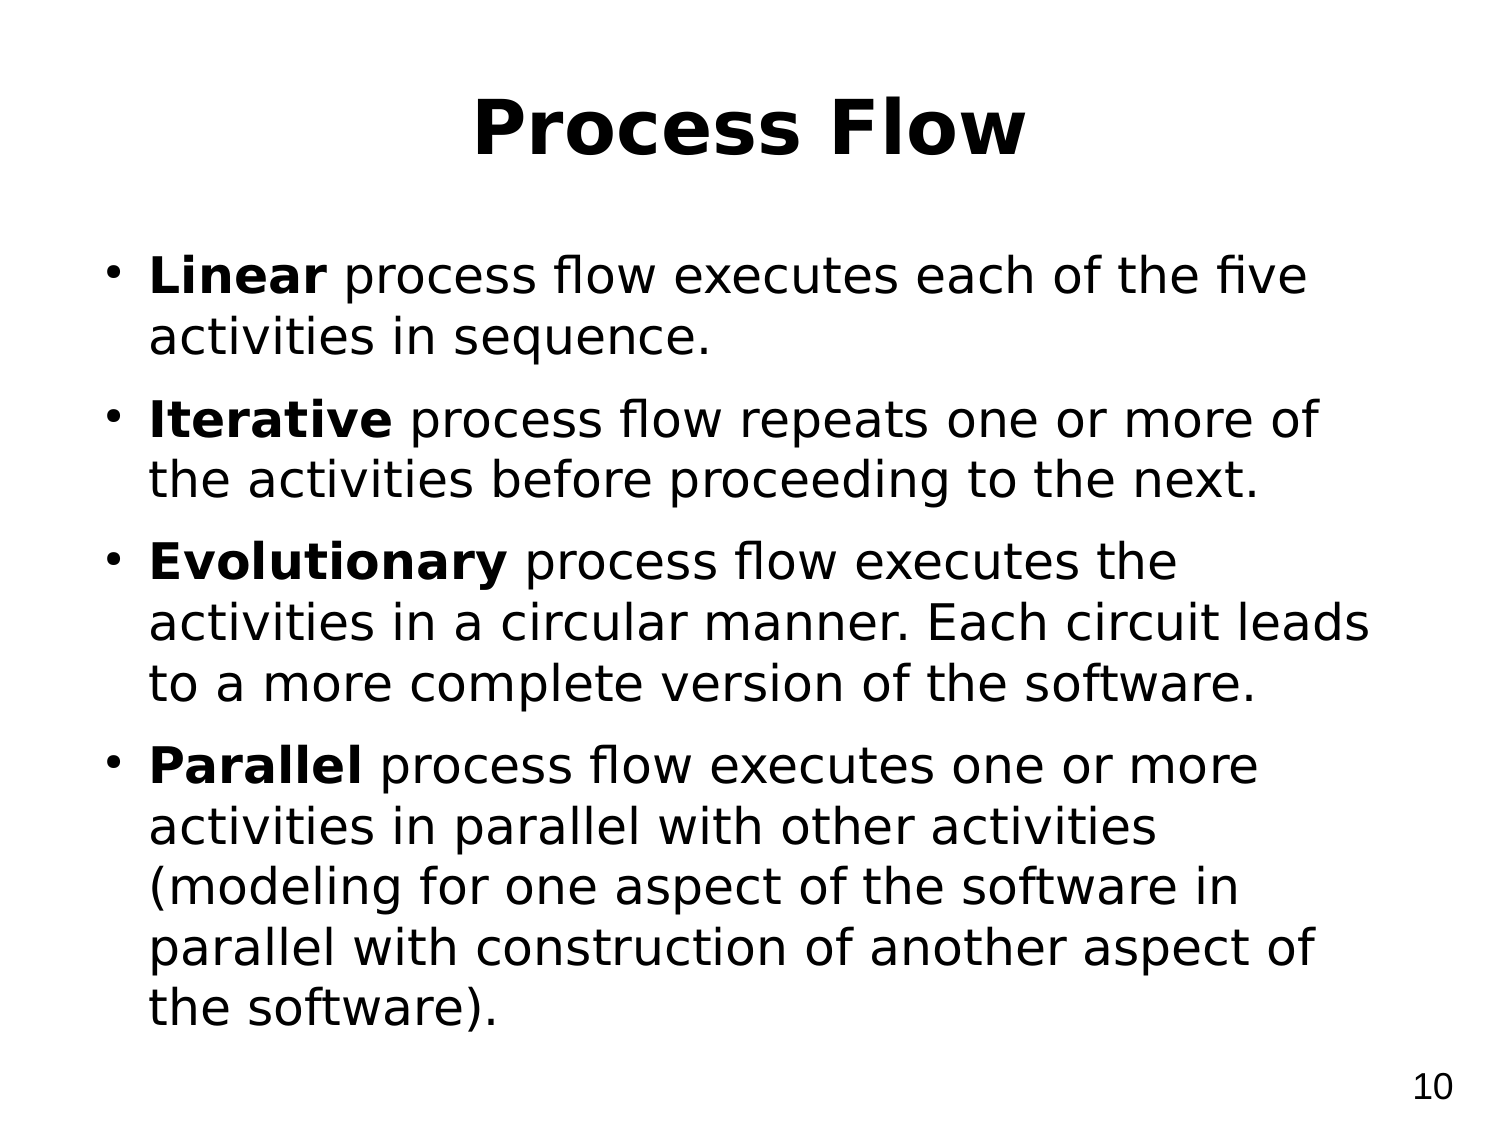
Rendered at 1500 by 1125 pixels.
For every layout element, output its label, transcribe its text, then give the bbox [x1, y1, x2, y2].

title Process Flow [75, 44, 1425, 177]
list Linear process flow executes each of the five activities in sequence. Iterative process flow repeats one or more of the activities before proceeding to the next. Evolutionary process flow executes the activities in a circular manner. Each circuit leads to a more complete version of the software. Parallel process flow executes one or more activities in parallel with other activities (modeling for one aspect of the software in parallel with construction of another aspect of the software). [75, 204, 1395, 1075]
